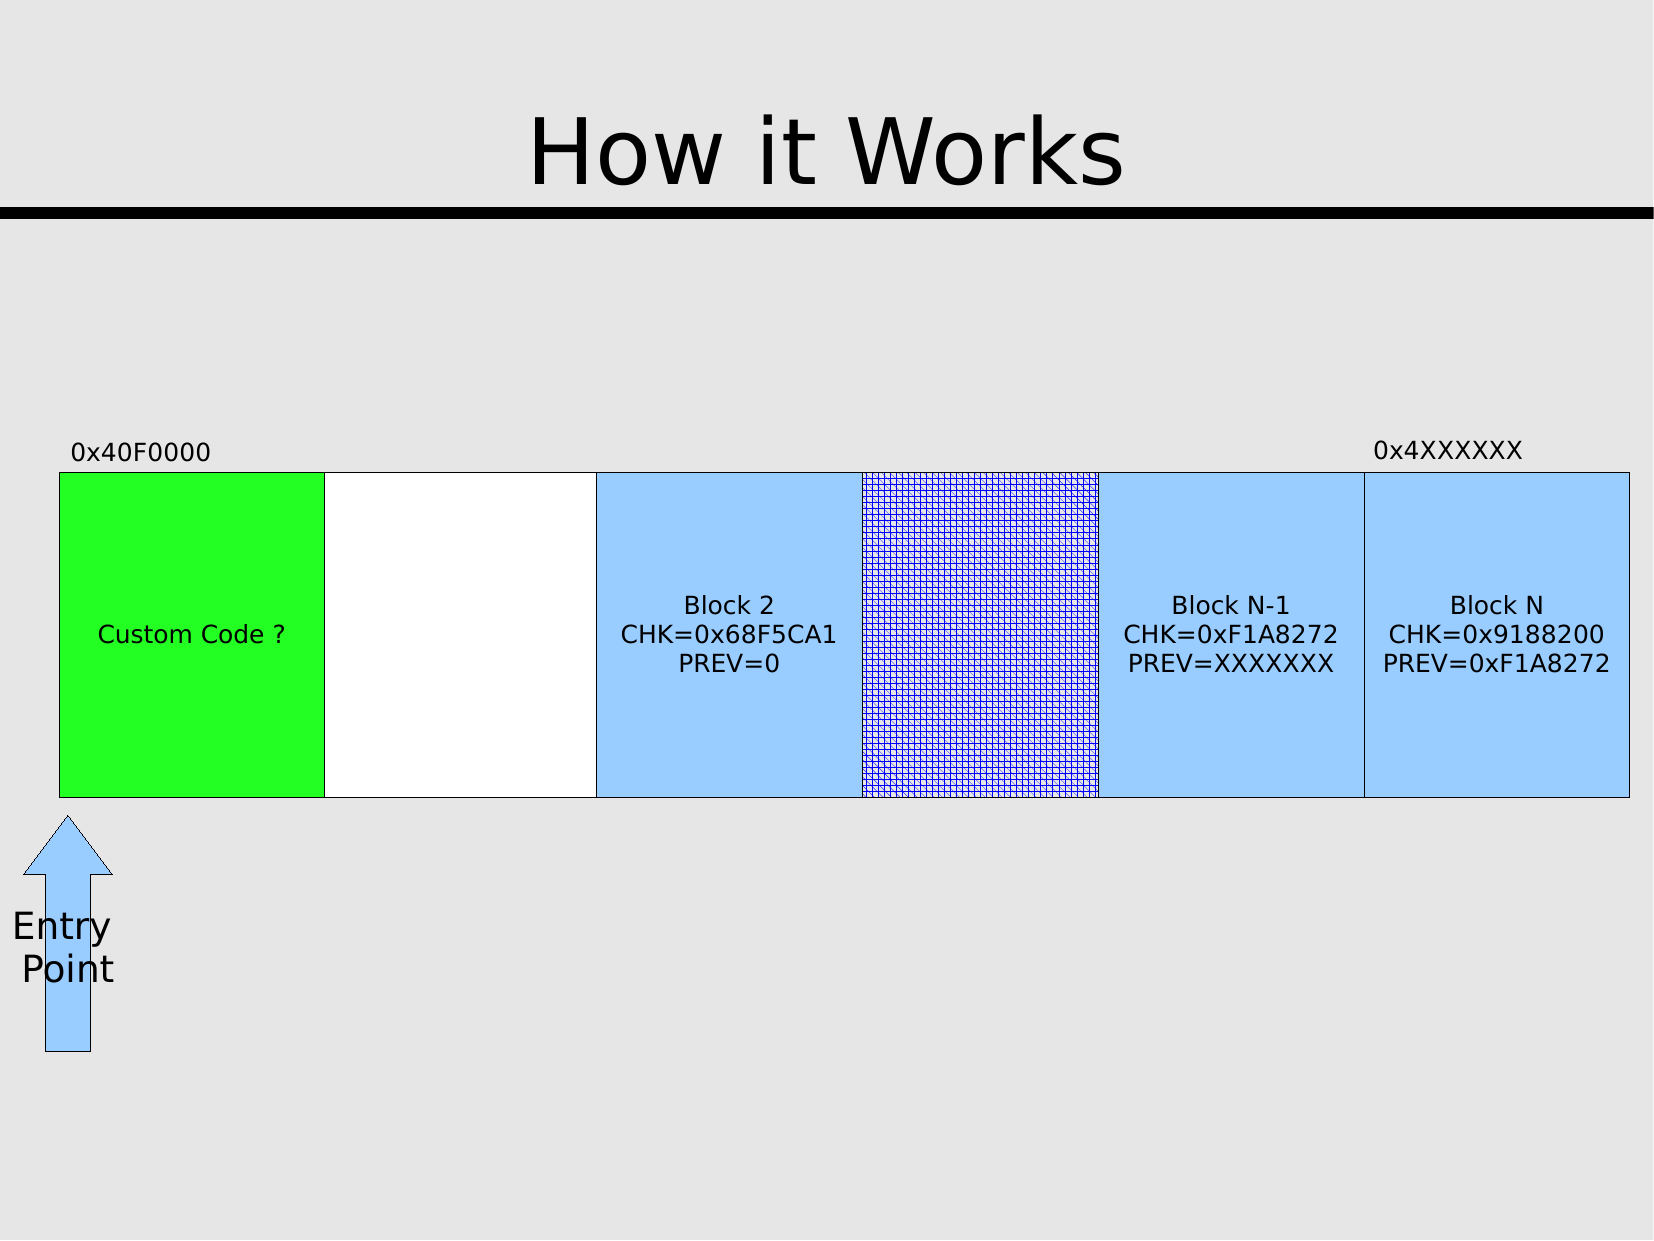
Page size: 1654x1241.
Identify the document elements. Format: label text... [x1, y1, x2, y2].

text_box [863, 472, 1098, 798]
text_box Block 2 CHK=0x68F5CA1 PREV=0 [596, 472, 863, 798]
text_box Custom Code ? [59, 472, 325, 798]
title How it Works [82, 56, 1571, 250]
text_box Block N-1 CHK=0xF1A8272 PREV=XXXXXXX [1098, 472, 1365, 798]
text_box [325, 472, 596, 798]
text_box 0x4XXXXXX [1358, 428, 1539, 473]
text_box Block N CHK=0x9188200 PREV=0xF1A8272 [1365, 472, 1630, 798]
text_box Entry Point [23, 815, 113, 1052]
text_box 0x40F0000 [55, 431, 227, 476]
